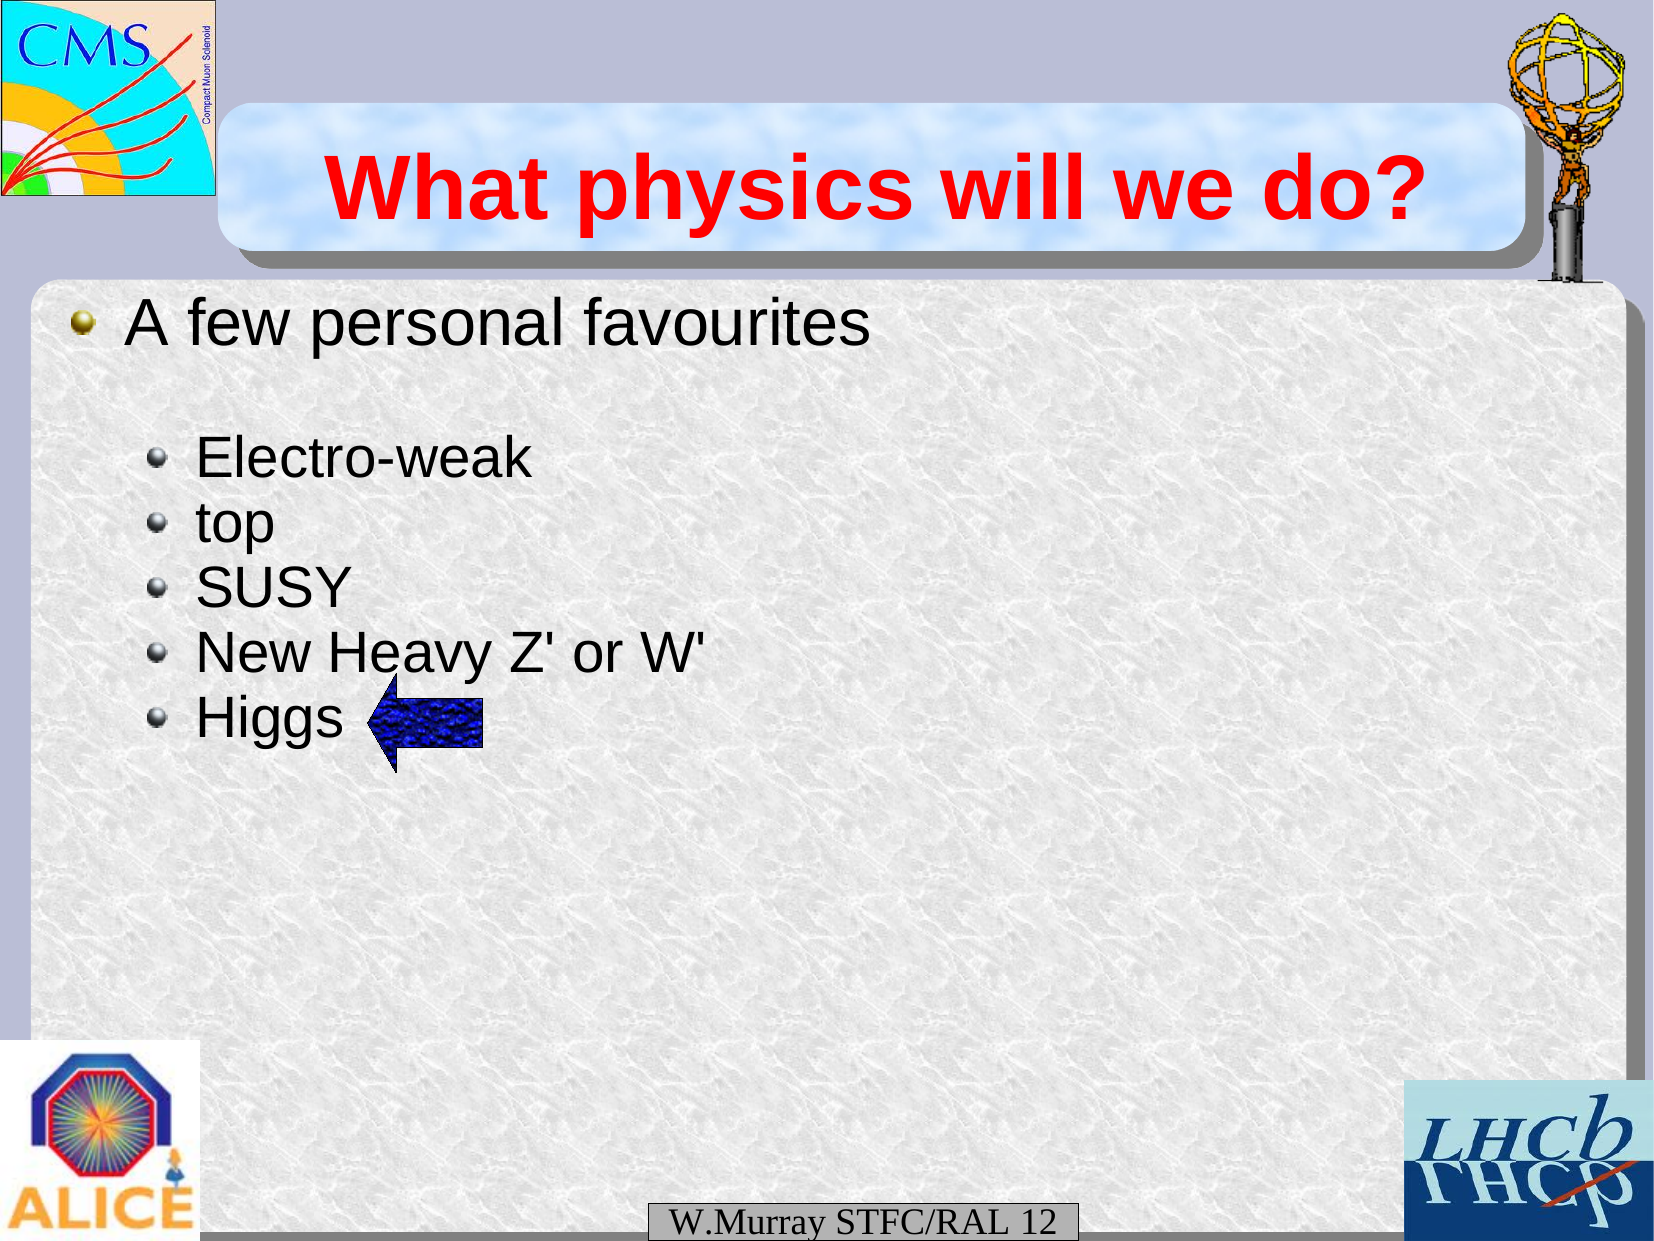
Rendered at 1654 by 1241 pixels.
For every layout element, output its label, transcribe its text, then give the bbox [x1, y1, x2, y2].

text_box [367, 673, 483, 773]
picture [0, 0, 216, 196]
picture [0, 0, 1654, 1241]
list A few personal favourites Electro-weak top SUSY New Heavy Z' or W' Higgs [53, 285, 1588, 1193]
title What physics will we do? [244, 112, 1512, 263]
